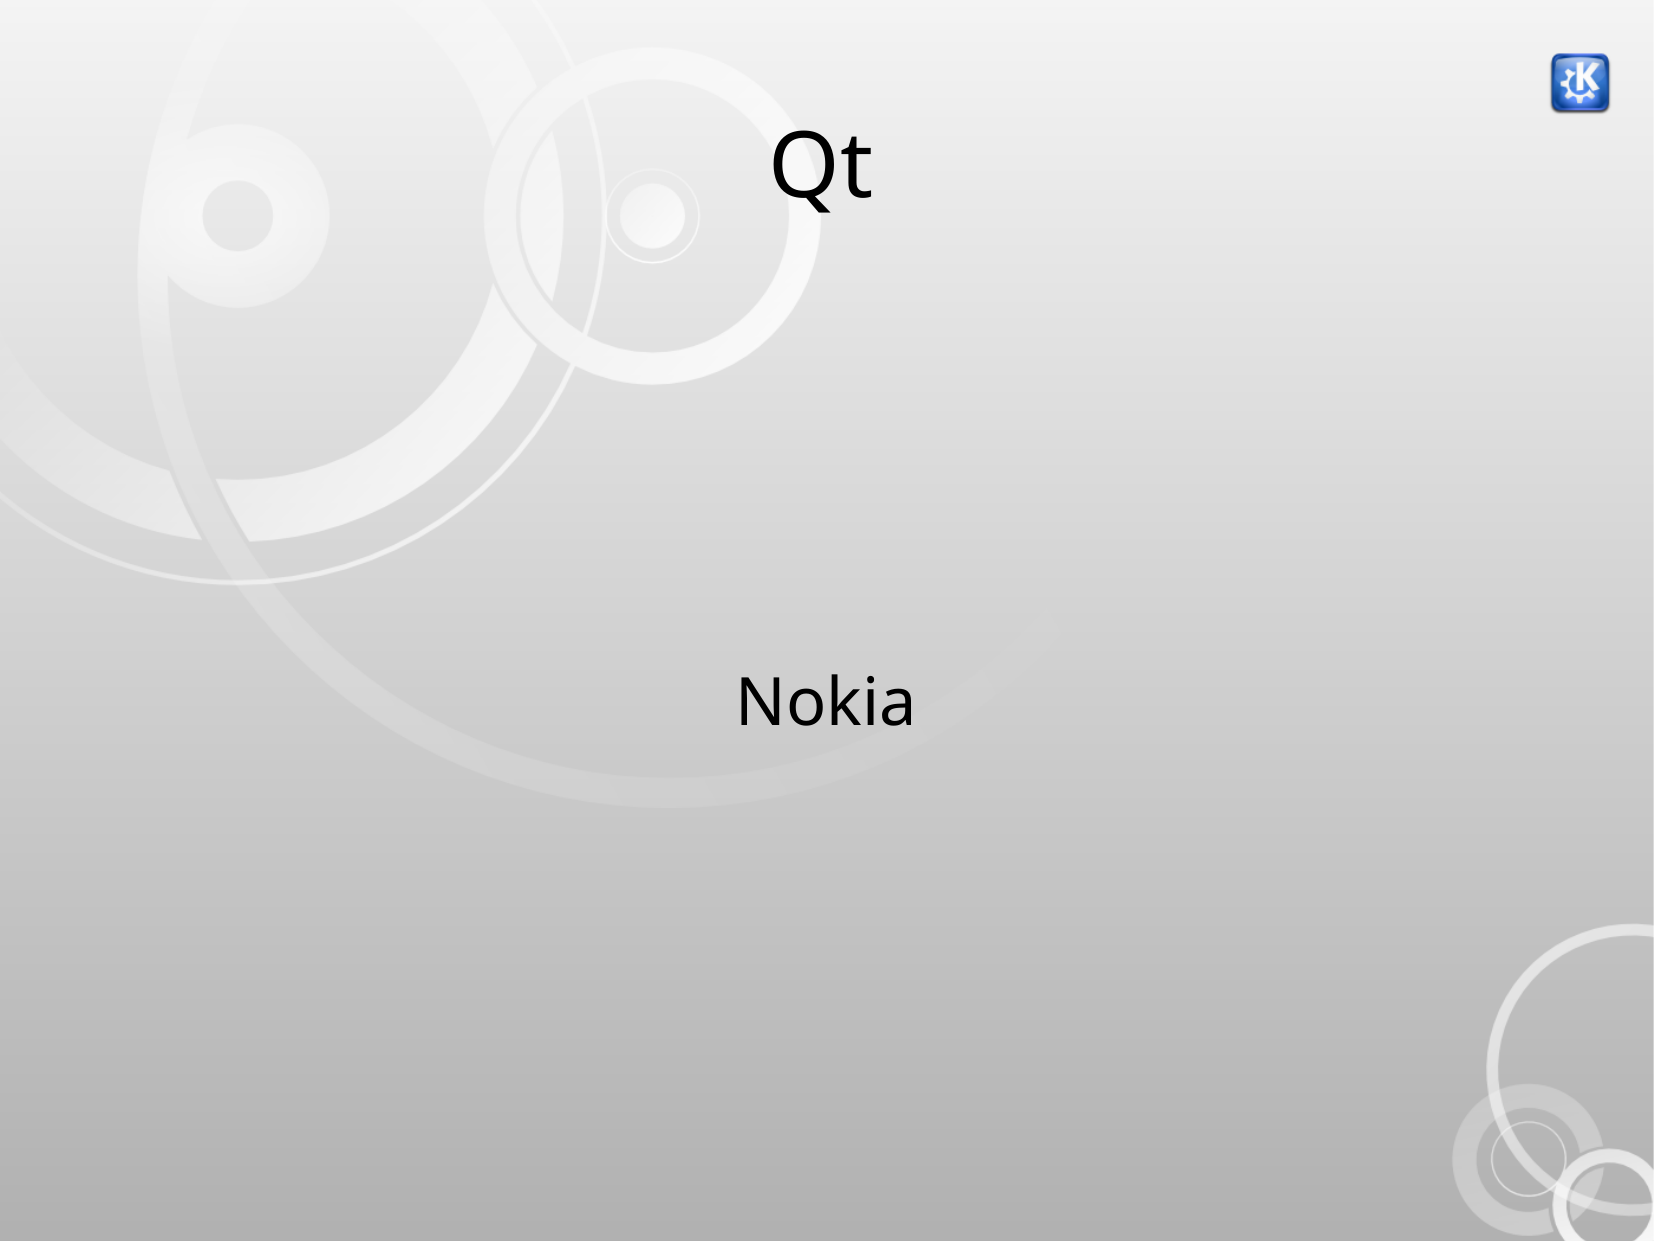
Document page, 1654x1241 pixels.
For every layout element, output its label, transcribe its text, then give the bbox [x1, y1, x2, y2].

subtitle Nokia [82, 297, 1571, 1102]
title Qt [76, 66, 1565, 259]
picture [0, 0, 1654, 1241]
